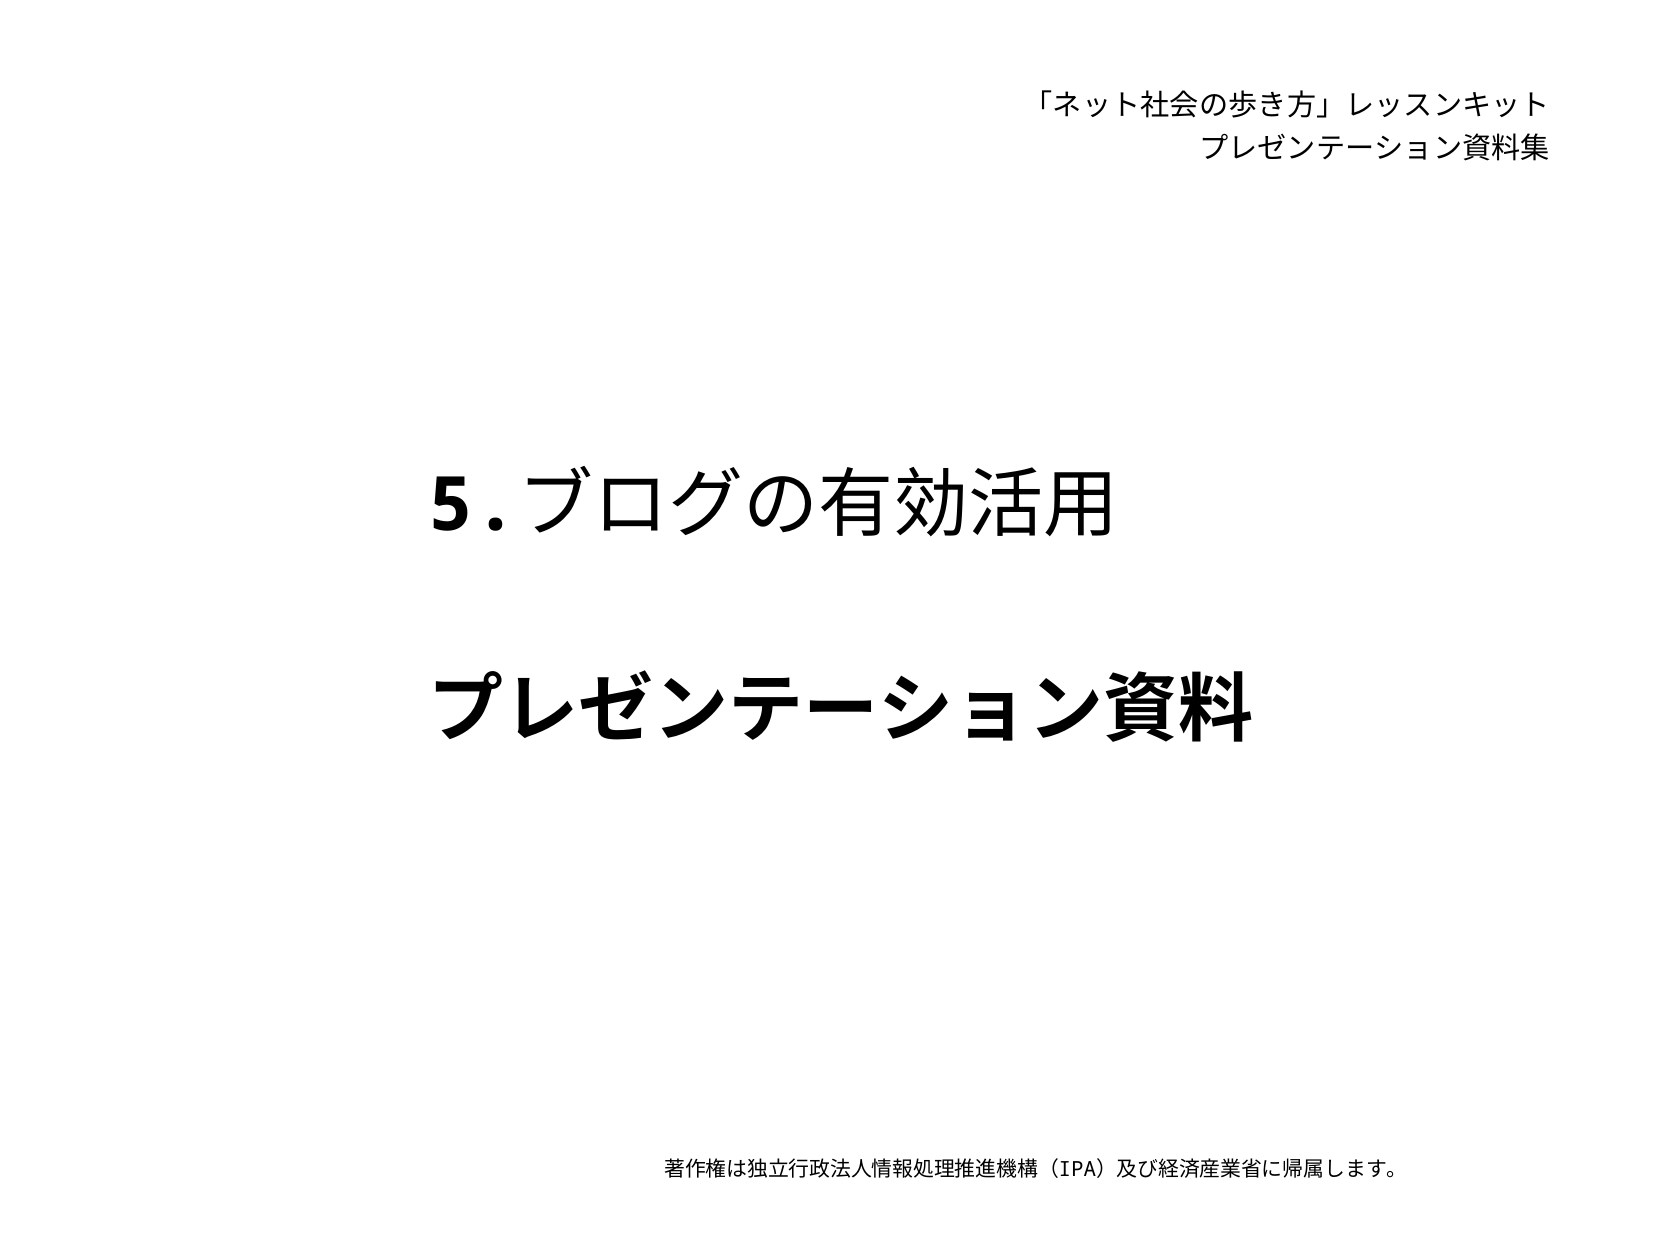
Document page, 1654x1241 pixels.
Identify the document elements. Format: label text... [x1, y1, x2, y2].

text_box 著作権は独立行政法人情報処理推進機構（IPA）及び経済産業省に帰属します。 [649, 1145, 1536, 1182]
text_box 5.ブログの有効活用 プレゼンテーション資料 [413, 442, 1329, 683]
text_box 「ネット社会の歩き方」レッスンキット プレゼンテーション資料集 [1003, 74, 1565, 148]
